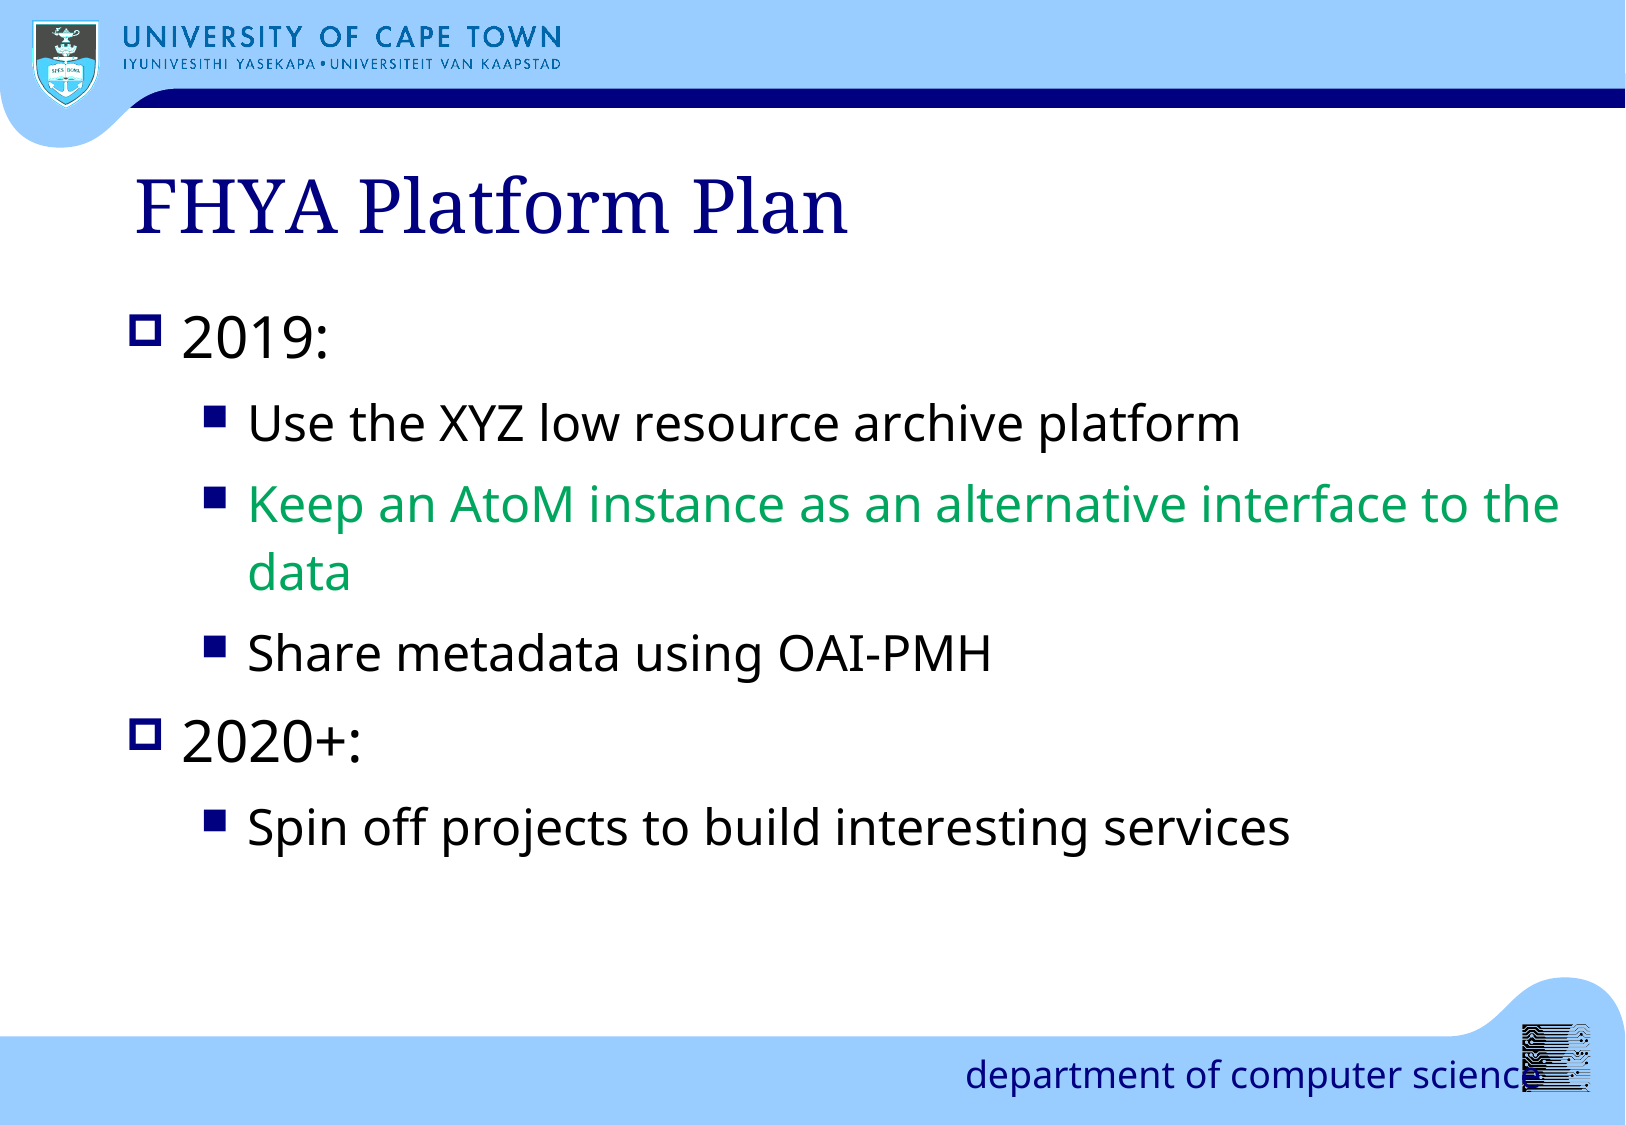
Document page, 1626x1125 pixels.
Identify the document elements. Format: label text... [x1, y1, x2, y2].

title FHYA Platform Plan [134, 140, 1571, 268]
picture [1522, 1024, 1591, 1092]
list 2019: Use the XYZ low resource archive platform Keep an AtoM instance as an alternative interface to the data Share metadata using OAI-PMH 2020+: Spin off projects to build interesting services [125, 296, 1570, 949]
picture [120, 23, 563, 71]
picture [1526, 1070, 1536, 1076]
